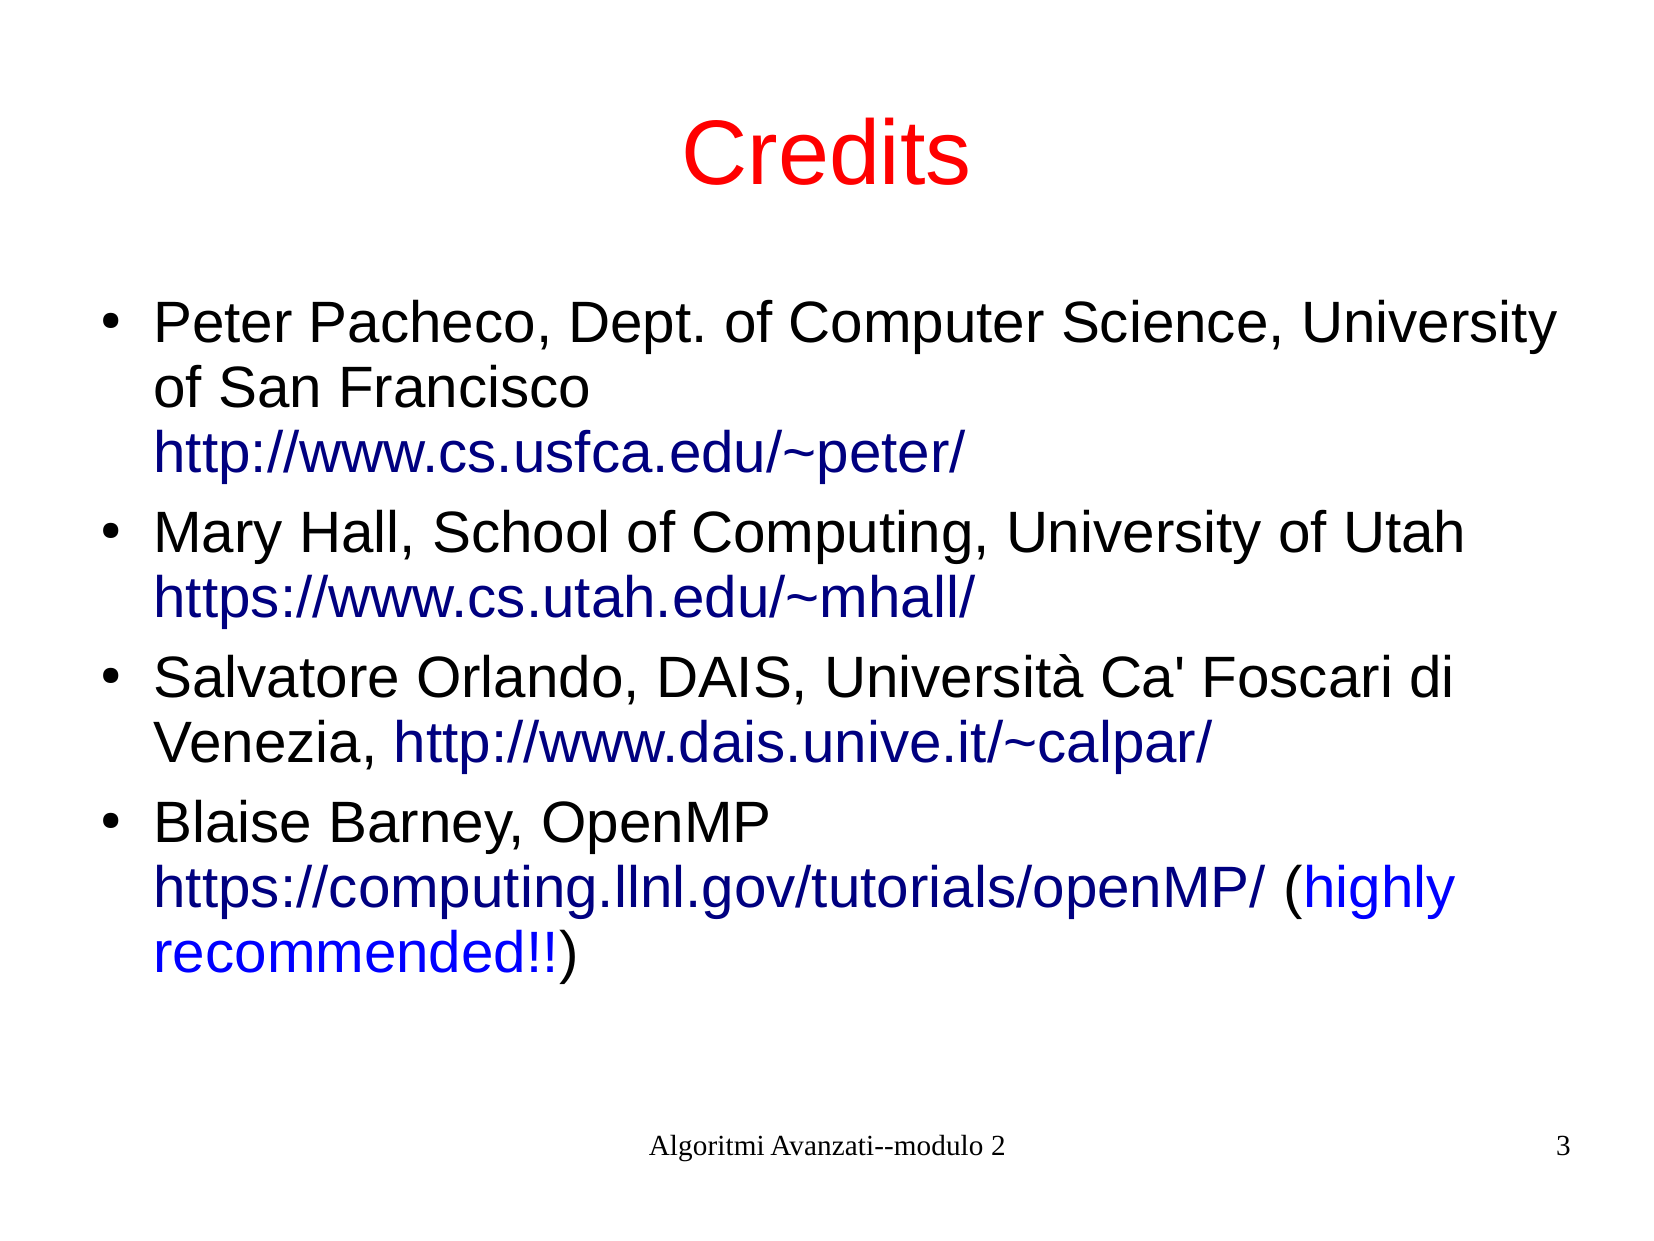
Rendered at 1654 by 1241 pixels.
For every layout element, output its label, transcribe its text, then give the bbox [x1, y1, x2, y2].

title Credits [82, 49, 1571, 257]
list Peter Pacheco, Dept. of Computer Science, University of San Francisco http://www.cs.usfca.edu/~peter/ Mary Hall, School of Computing, University of Utah https://www.cs.utah.edu/~mhall/ Salvatore Orlando, DAIS, Università Ca' Foscari di Venezia, http://www.dais.unive.it/~calpar/ Blaise Barney, OpenMP https://computing.llnl.gov/tutorials/openMP/ (highly recommended!!) [82, 290, 1571, 1109]
